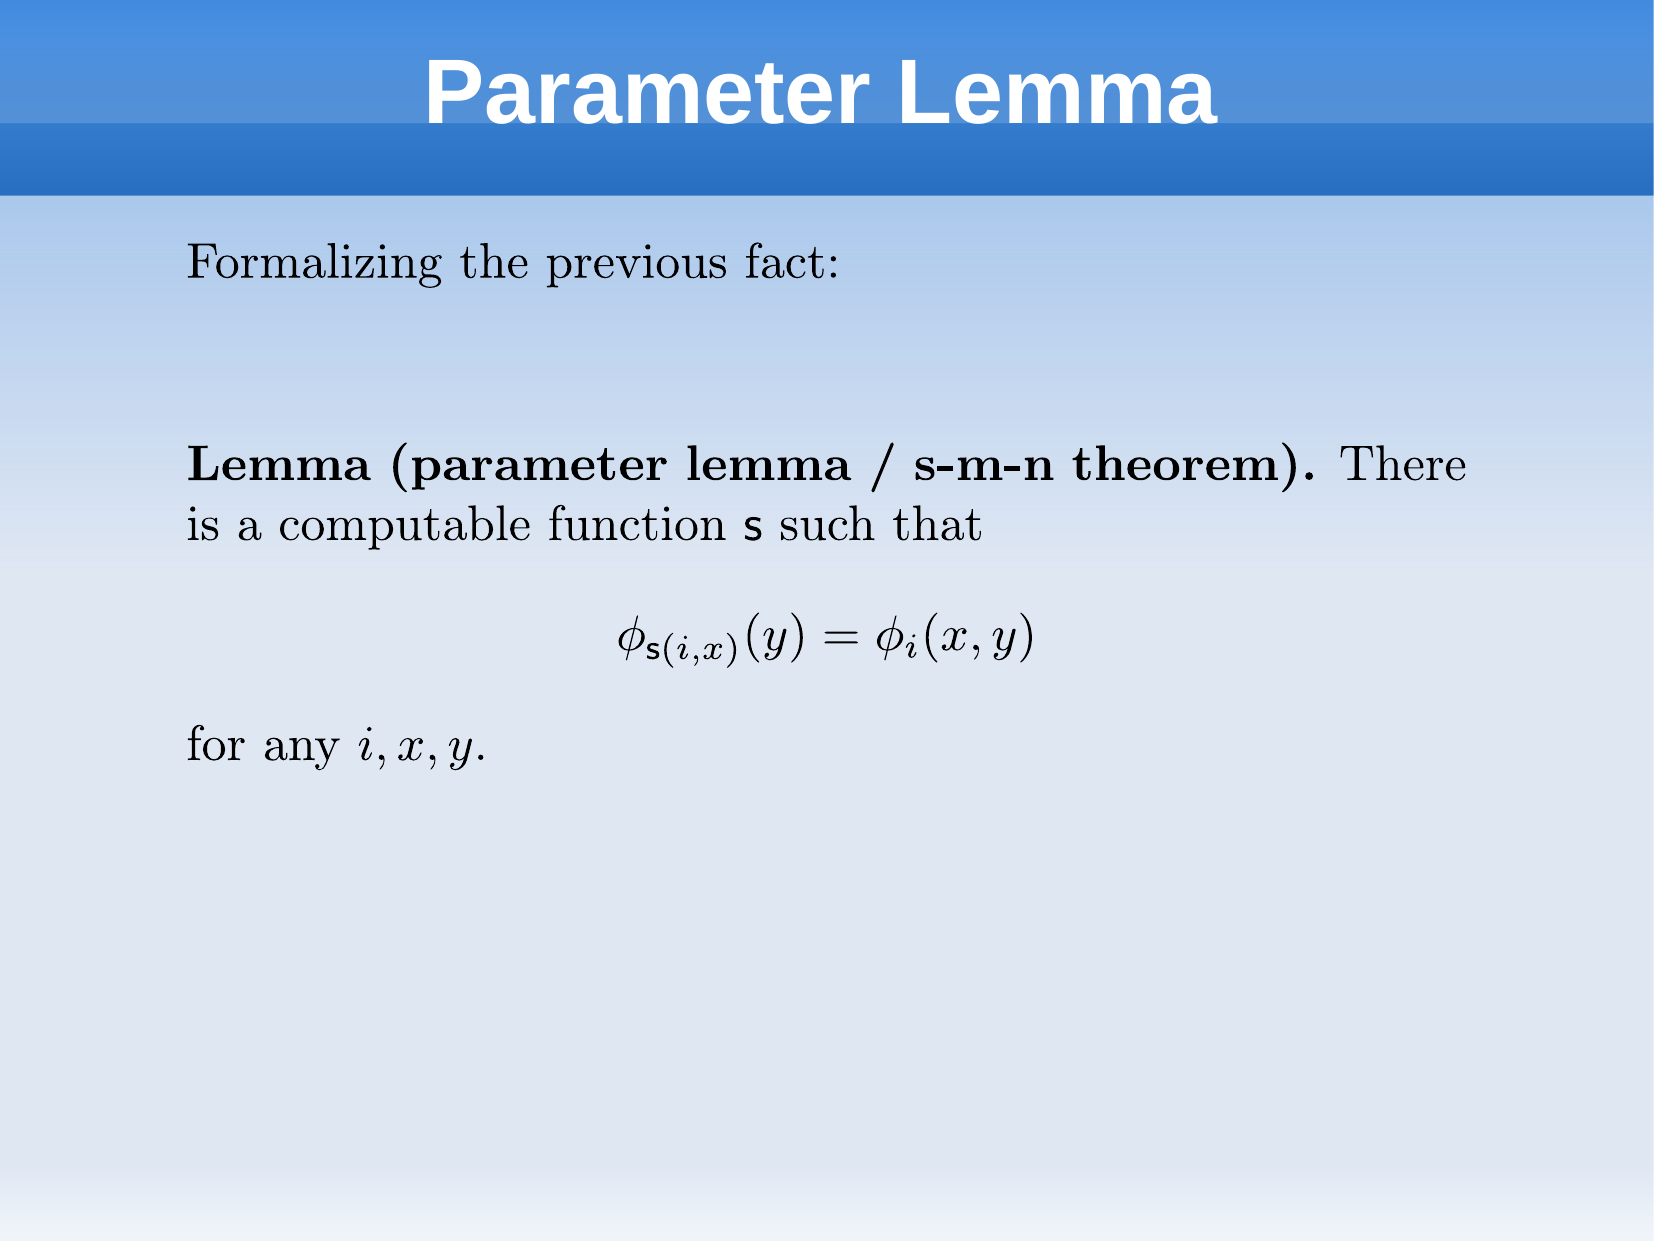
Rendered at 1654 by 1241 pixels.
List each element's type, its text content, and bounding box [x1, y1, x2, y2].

title Parameter Lemma [76, 0, 1565, 188]
picture [0, 0, 1654, 1241]
